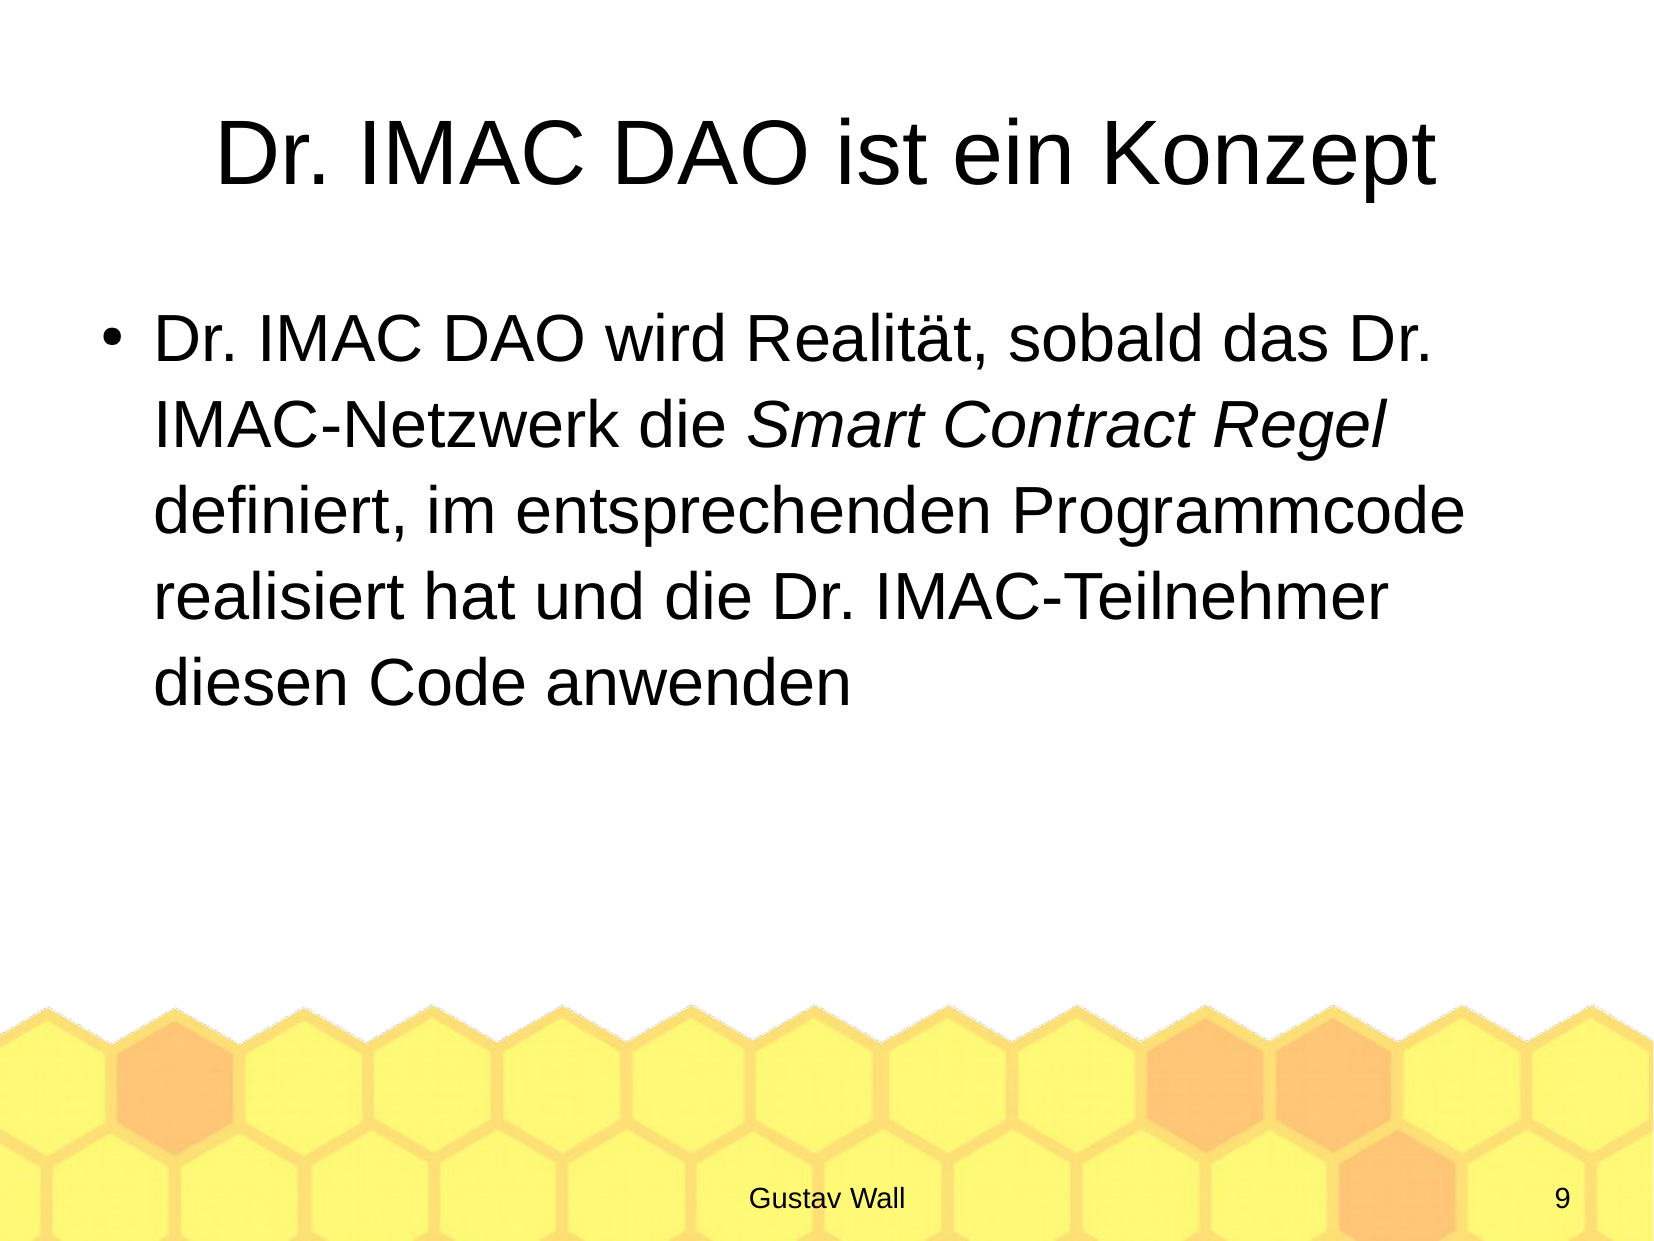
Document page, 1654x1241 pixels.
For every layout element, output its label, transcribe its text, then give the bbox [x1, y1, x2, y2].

title Dr. IMAC DAO ist ein Konzept [82, 49, 1571, 257]
list Dr. IMAC DAO wird Realität, sobald das Dr. IMAC-Netzwerk die Smart Contract Regel definiert, im entsprechenden Programmcode realisiert hat und die Dr. IMAC-Teilnehmer diesen Code anwenden [82, 290, 1571, 1010]
picture [0, 1001, 1654, 1241]
